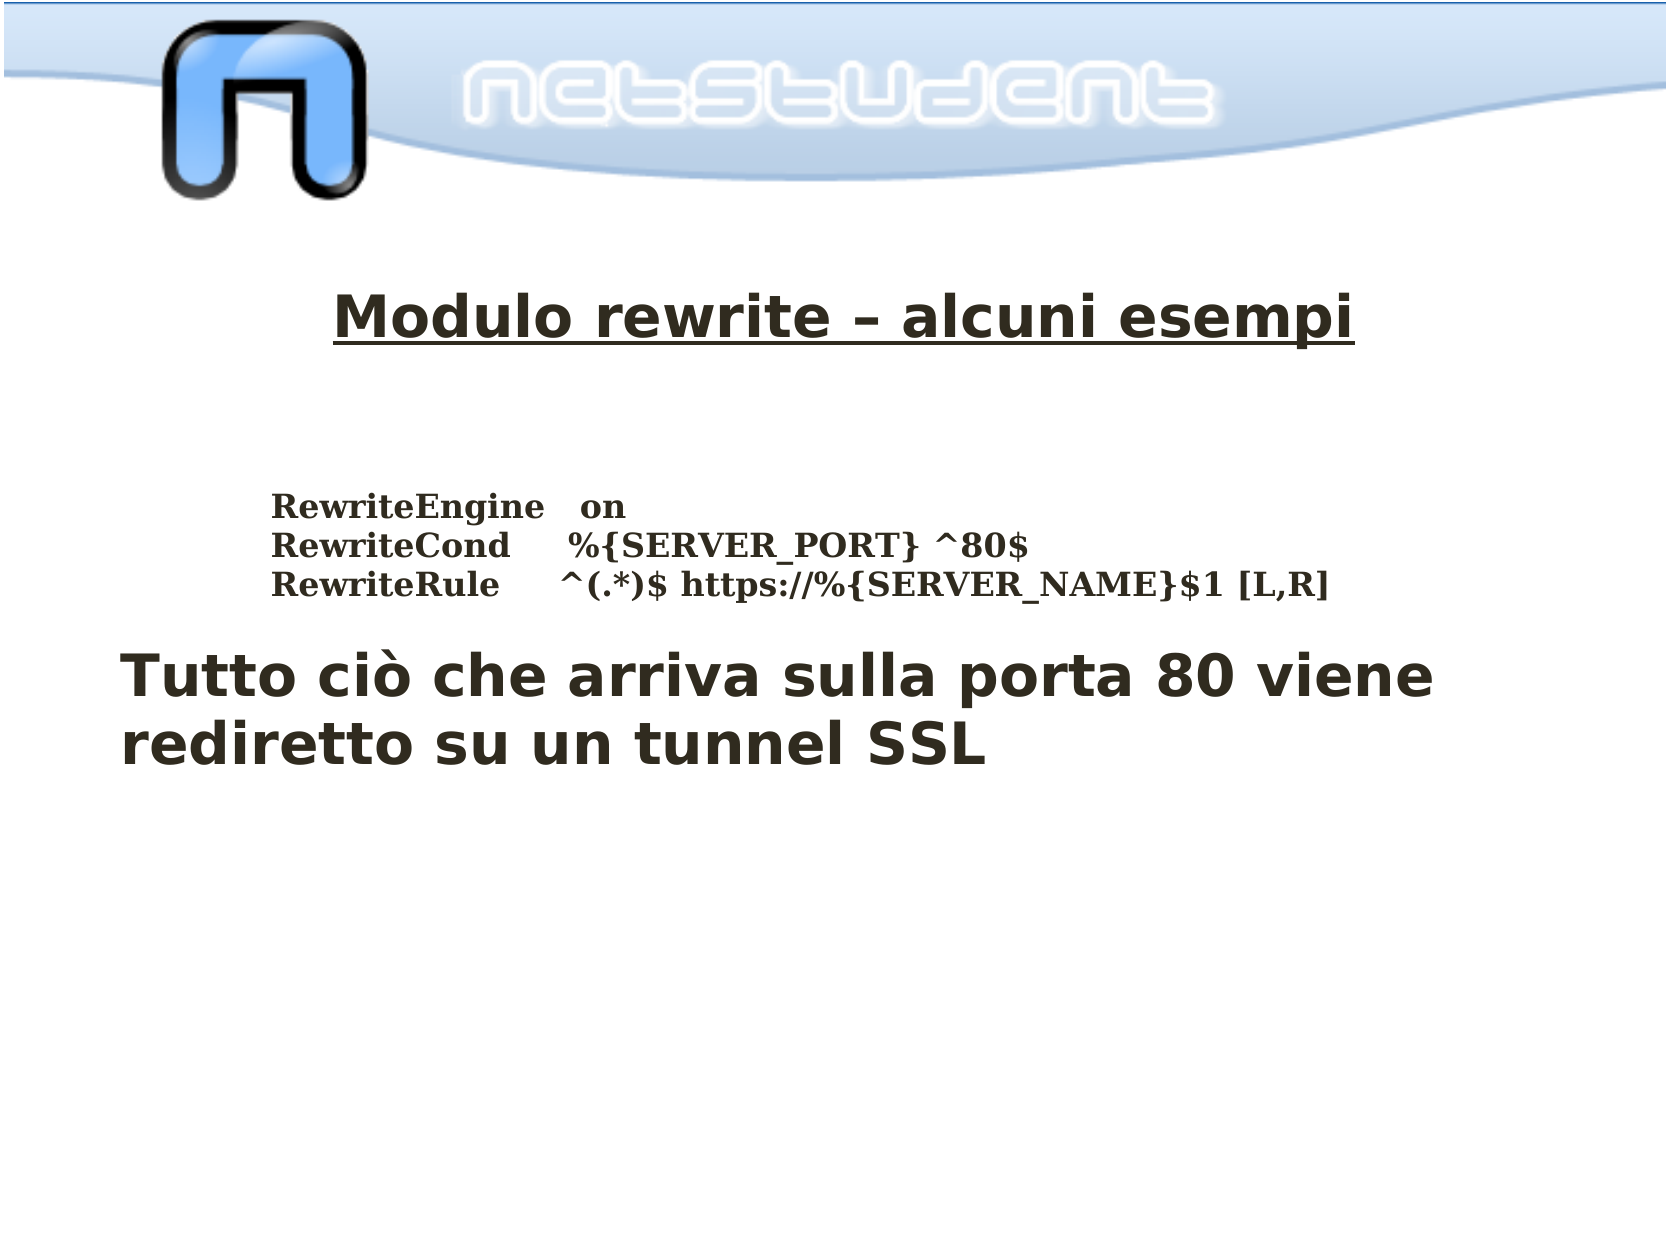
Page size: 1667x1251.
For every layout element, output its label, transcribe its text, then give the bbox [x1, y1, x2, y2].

text_box Modulo rewrite – alcuni esempi RewriteEngine on RewriteCond %{SERVER_PORT} ^80$ RewriteRule ^(.*)$ https://%{SERVER_NAME}$1 [L,R] Tutto ciò che arriva sulla porta 80 viene rediretto su un tunnel SSL [105, 276, 1583, 1140]
picture [0, 0, 1667, 1251]
